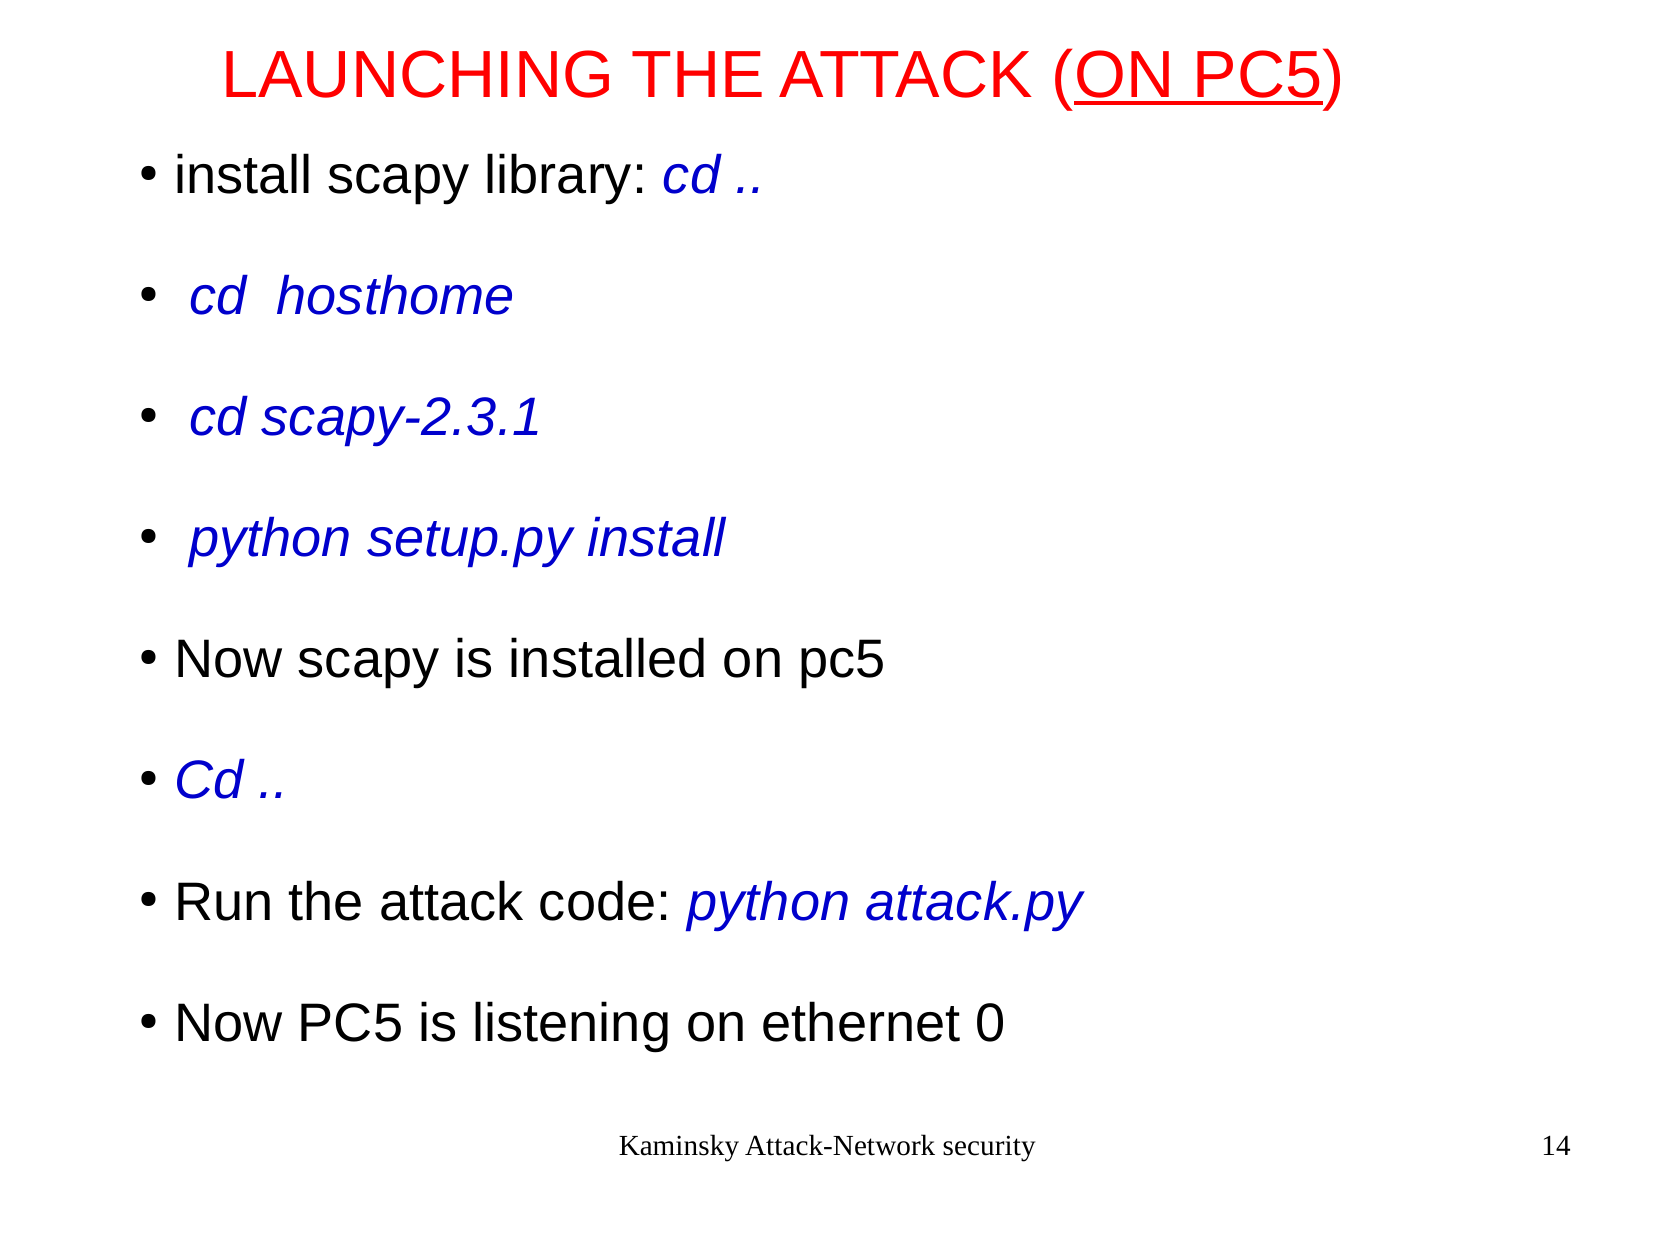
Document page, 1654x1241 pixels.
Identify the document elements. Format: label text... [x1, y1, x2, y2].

text_box install scapy library: cd .. cd hosthome cd scapy-2.3.1 python setup.py install Now scapy is installed on pc5 Cd .. Run the attack code: python attack.py Now PC5 is listening on ethernet 0 [118, 131, 1512, 1066]
text_box LAUNCHING THE ATTACK (ON PC5) [200, 23, 1382, 125]
